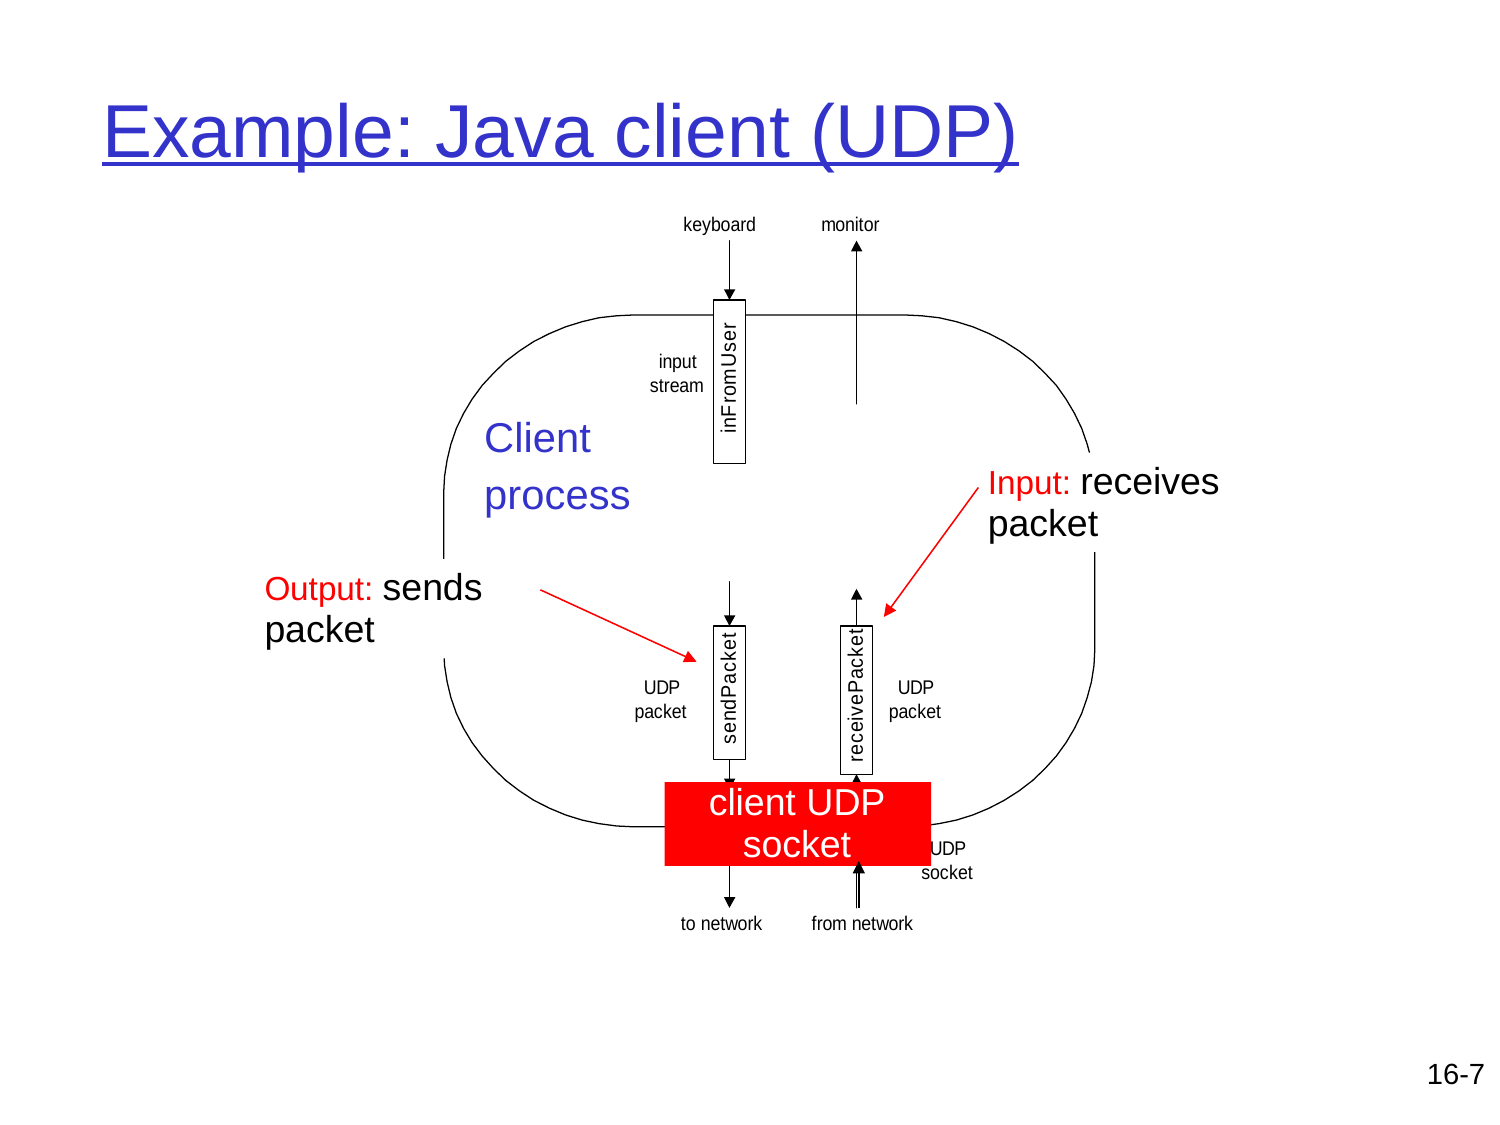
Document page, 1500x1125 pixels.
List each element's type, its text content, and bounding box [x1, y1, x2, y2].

text_box Input: receives packet [973, 452, 1332, 552]
chart [435, 207, 1103, 943]
text_box [924, 782, 932, 866]
text_box client UDP socket [670, 773, 924, 874]
text_box Client process [469, 407, 668, 527]
title Example: Java client (UDP) [87, 37, 1363, 225]
text_box [664, 782, 670, 866]
text_box Output: sends packet [249, 559, 609, 659]
